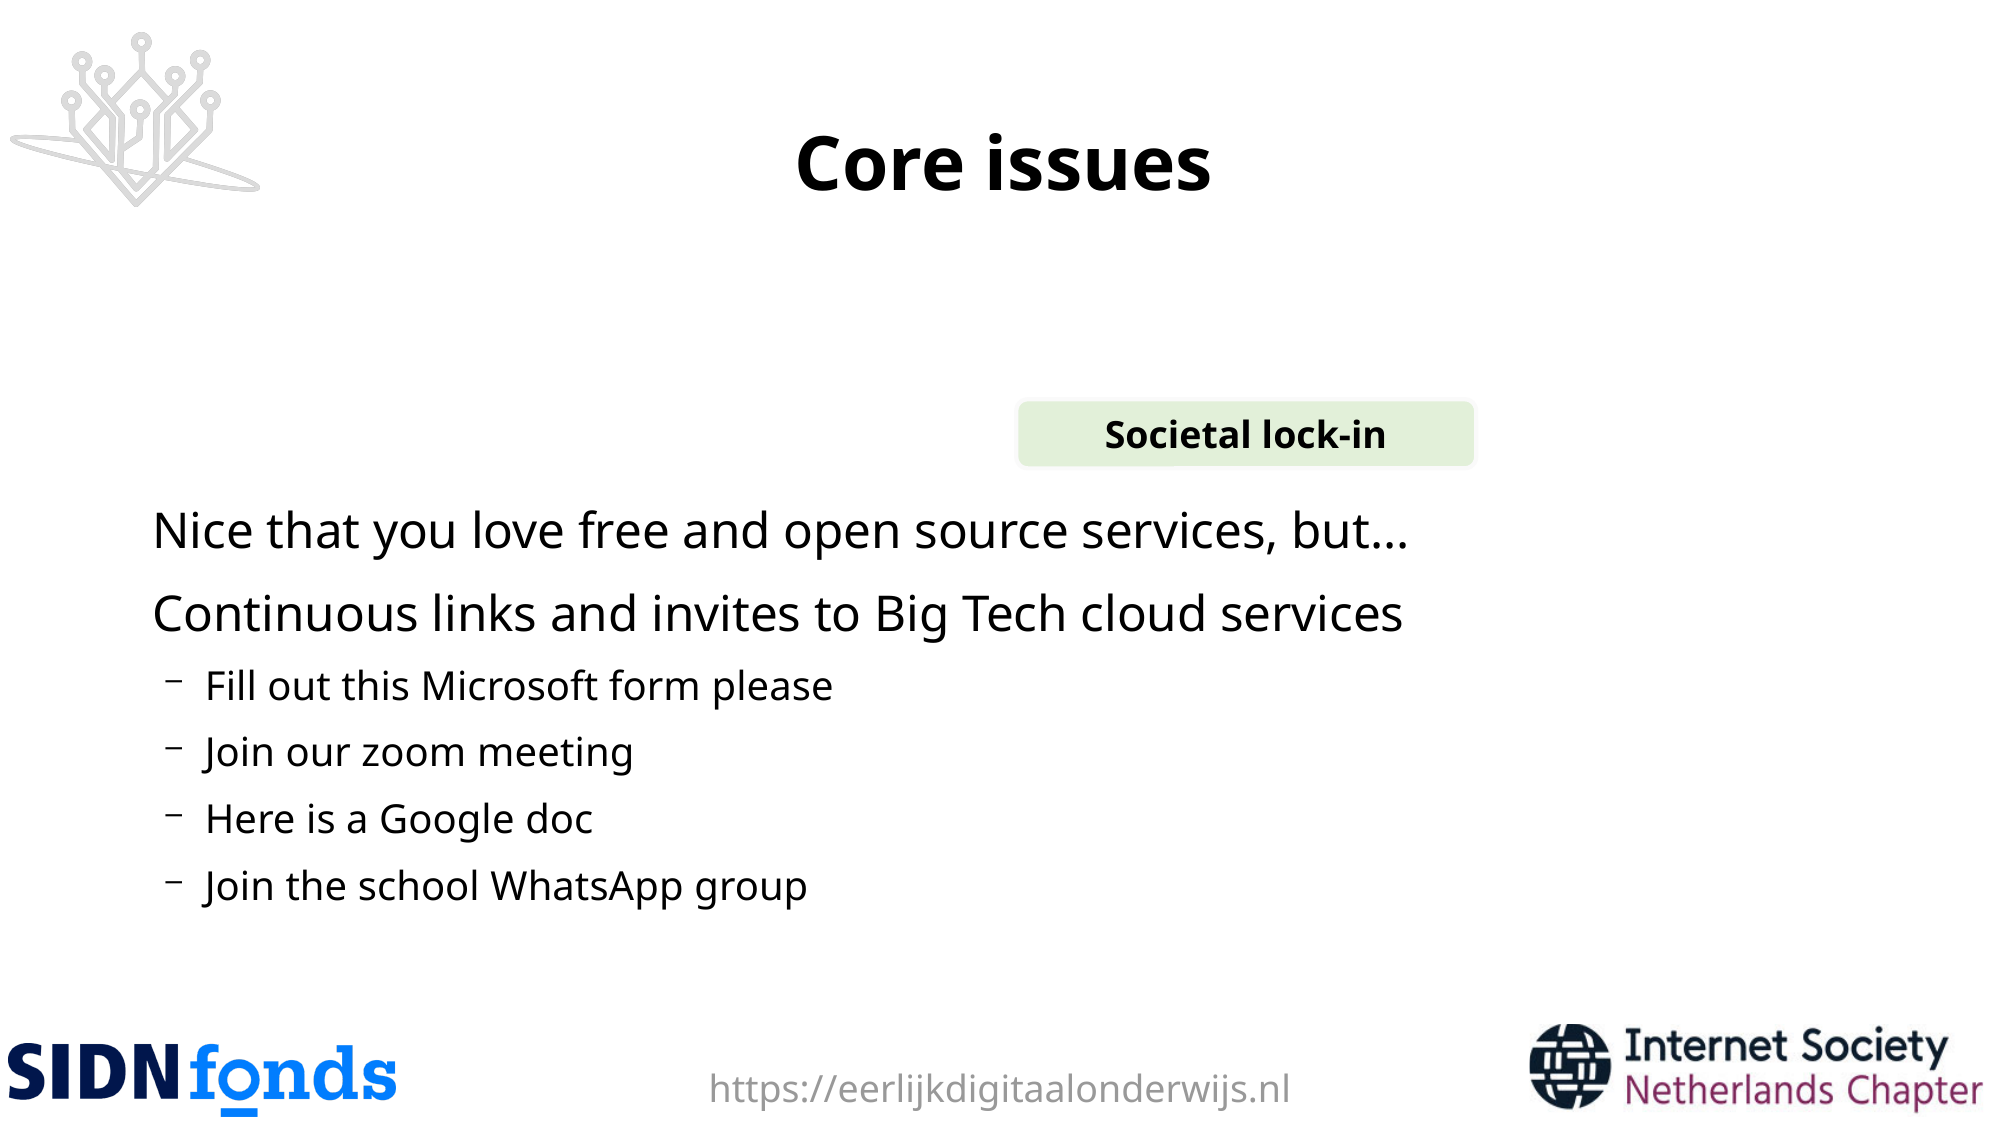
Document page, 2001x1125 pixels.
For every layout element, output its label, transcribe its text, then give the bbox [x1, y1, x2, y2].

picture [8, 1043, 396, 1117]
text_box Societal lock-in [1016, 399, 1477, 469]
picture [1529, 1024, 1995, 1117]
list Nice that you love free and open source services, but... Continuous links and invites to Big Tech cloud services Fill out this Microsoft form please Join our zoom meeting Here is a Google doc Join the school WhatsApp group [99, 263, 1890, 916]
text_box Core issues [0, 118, 2000, 214]
